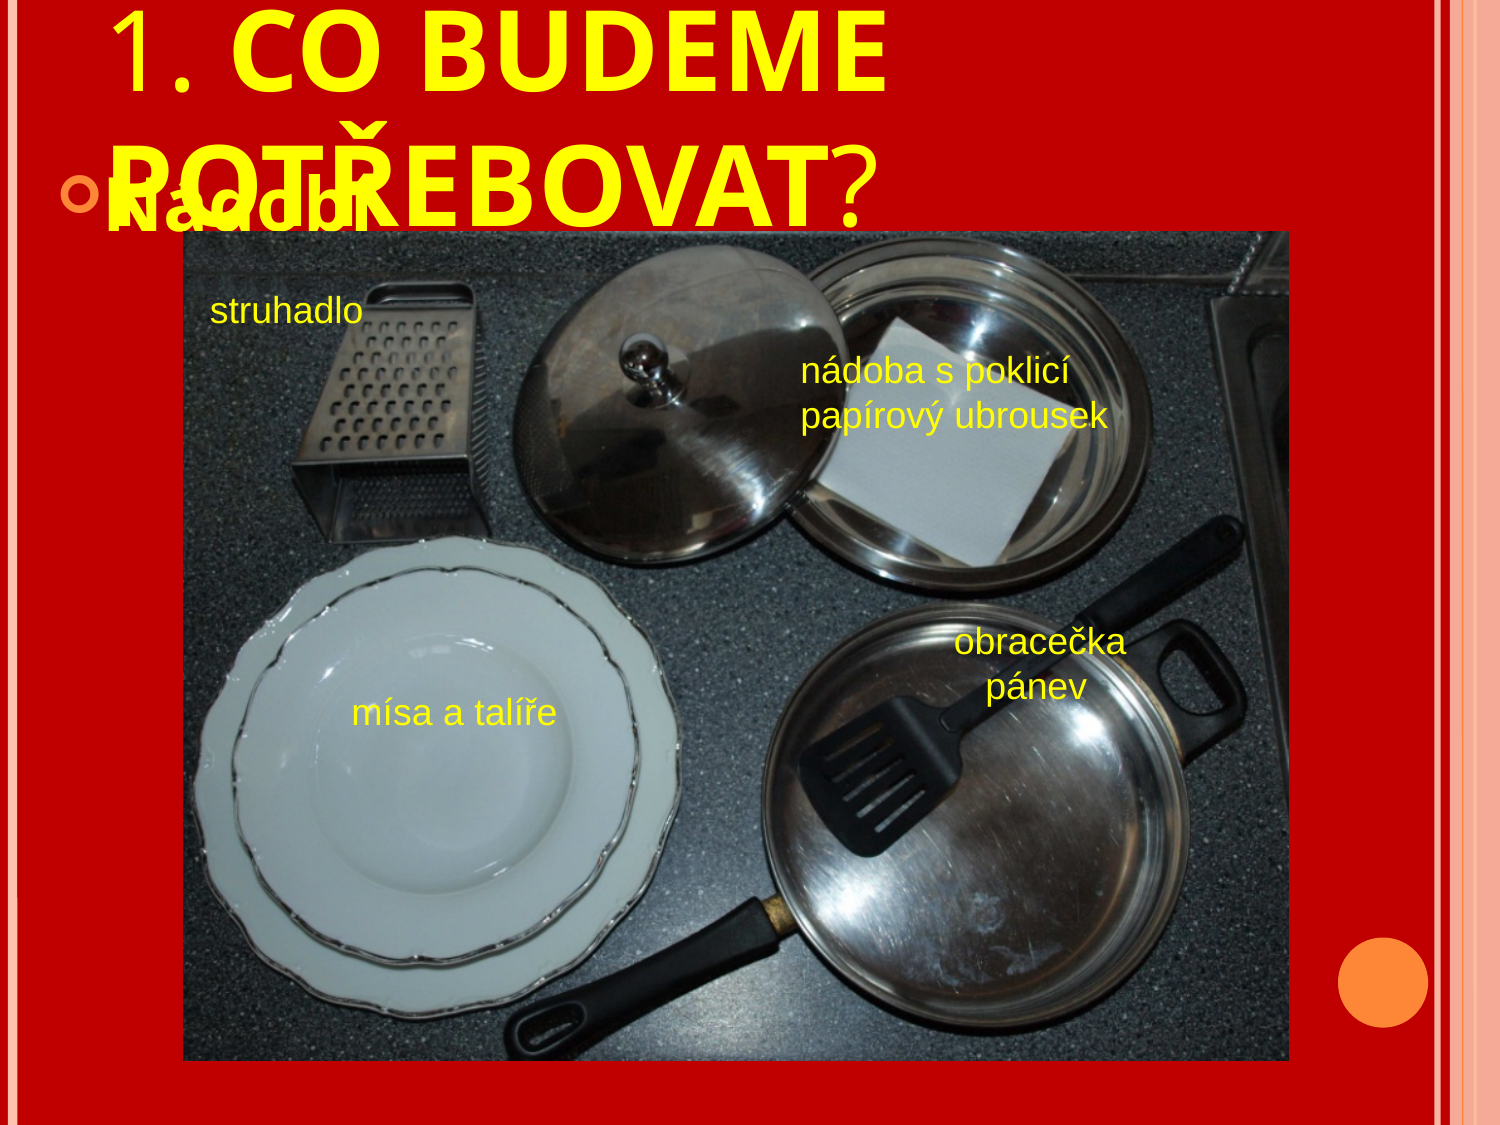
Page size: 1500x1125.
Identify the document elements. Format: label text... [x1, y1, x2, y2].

text_box struhadlo [194, 278, 381, 340]
picture [183, 231, 1289, 1061]
list Nádobí [41, 148, 642, 899]
text_box obracečka pánev [939, 609, 1144, 716]
title 1. Co budeme potřebovat? [88, 0, 1314, 160]
text_box nádoba s poklicí papírový ubrousek [785, 338, 1128, 445]
text_box mísa a talíře [336, 680, 575, 742]
